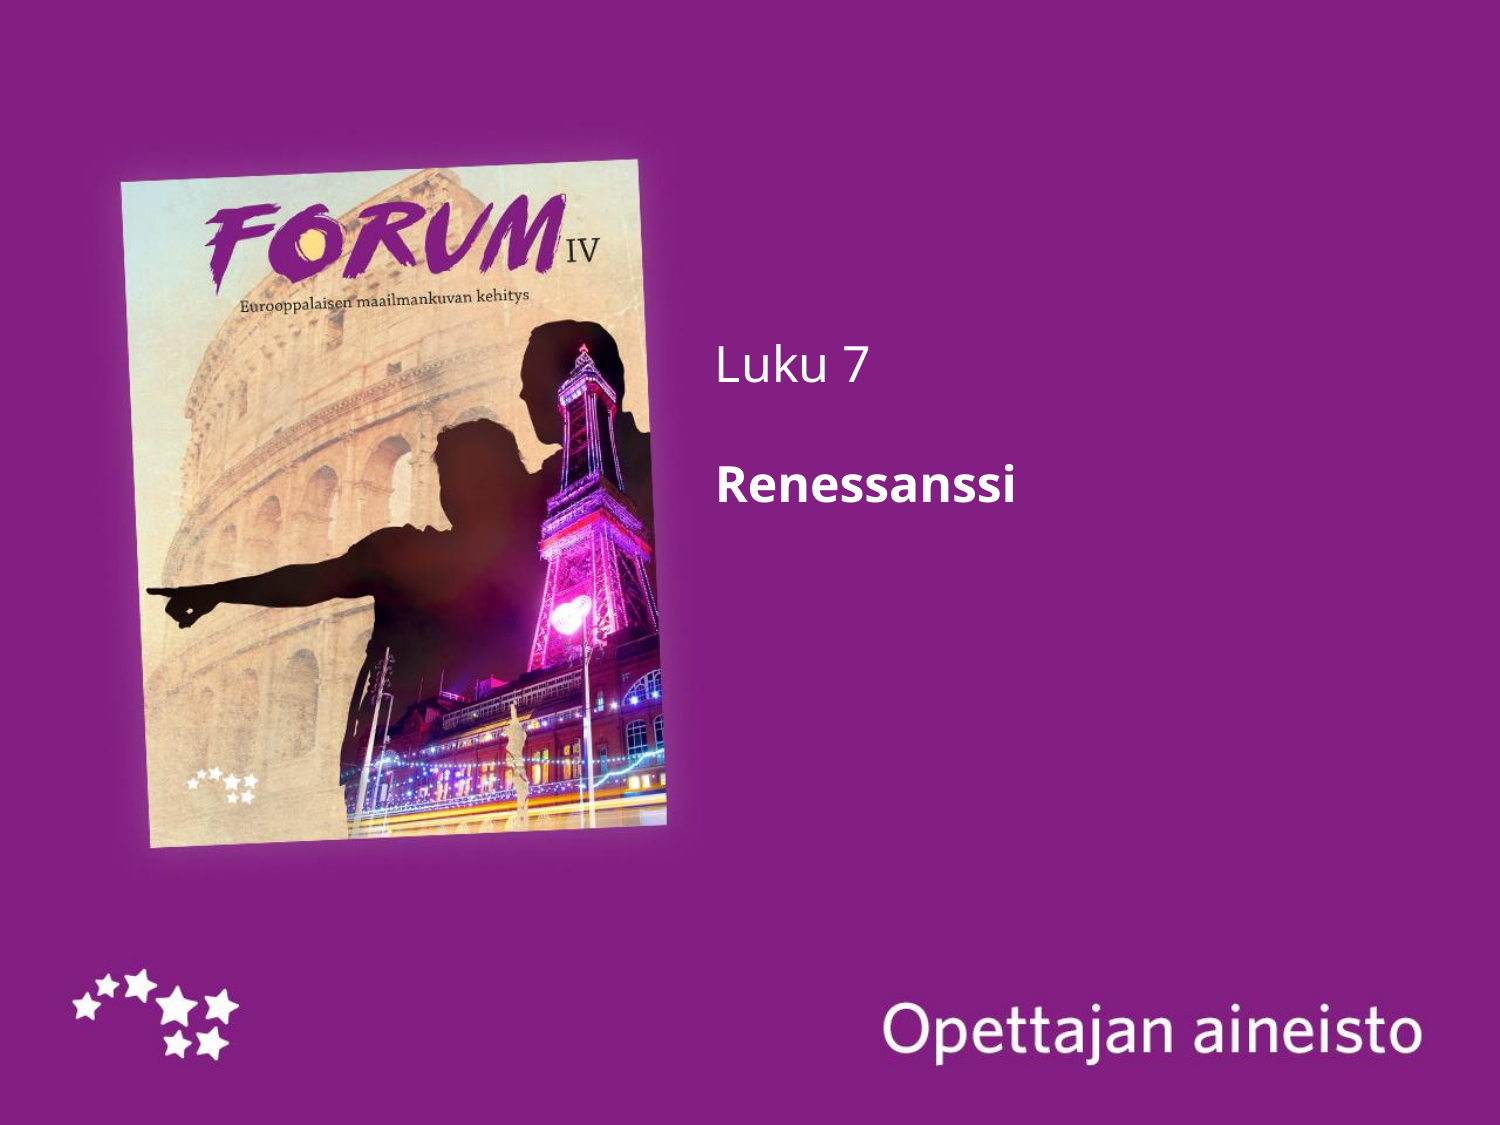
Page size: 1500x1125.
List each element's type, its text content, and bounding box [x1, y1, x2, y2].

picture [0, 0, 1500, 1125]
text_box Luku 7 Renessanssi [699, 324, 1128, 522]
